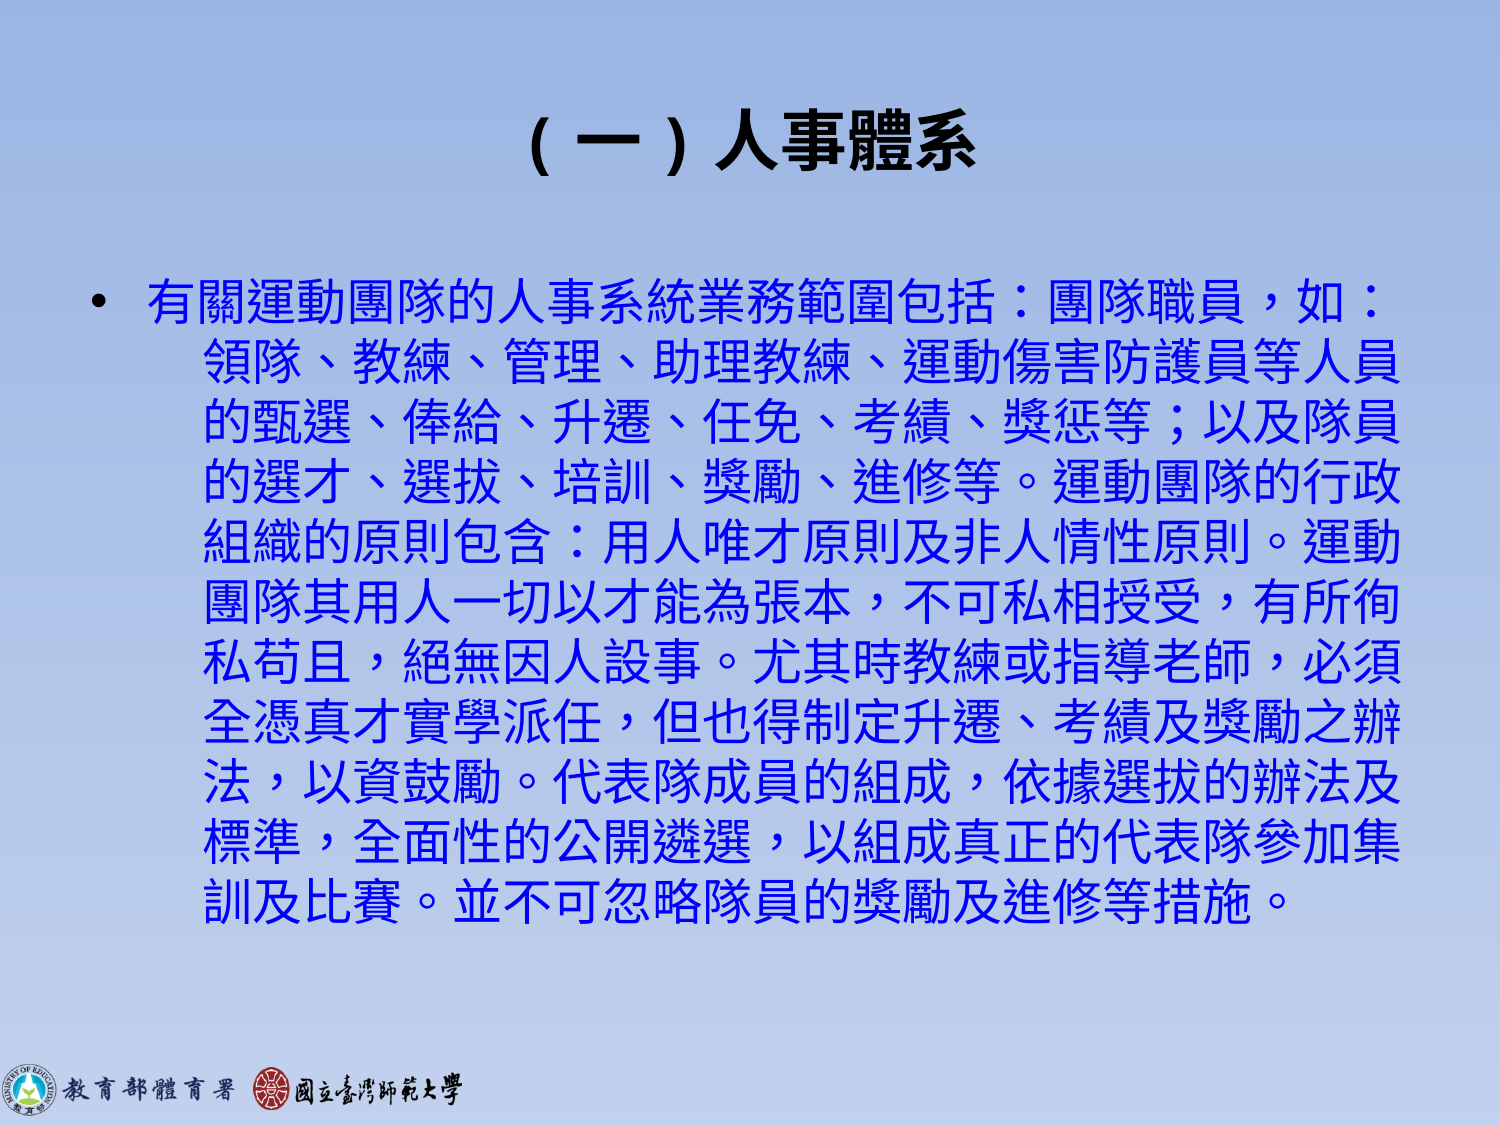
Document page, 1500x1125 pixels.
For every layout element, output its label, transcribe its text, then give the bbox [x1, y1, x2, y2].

list 有關運動團隊的人事系統業務範圍包括：團隊職員，如：領隊、教練、管理、助理教練、運動傷害防護員等人員的甄選、俸給、升遷、任免、考績、獎惩等；以及隊員的選才、選拔、培訓、獎勵、進修等。運動團隊的行政組織的原則包含：用人唯才原則及非人情性原則。運動團隊其用人一切以才能為張本，不可私相授受，有所徇私苟且，絕無因人設事。尤其時教練或指導老師，必須全憑真才實學派任，但也得制定升遷、考績及獎勵之辦法，以資鼓勵。代表隊成員的組成，依據選拔的辦法及標準，全面性的公開遴選，以組成真正的代表隊參加集訓及比賽。並不可忽略隊員的獎勵及進修等措施。 [75, 262, 1426, 1005]
title (一)人事體系 [75, 45, 1426, 233]
